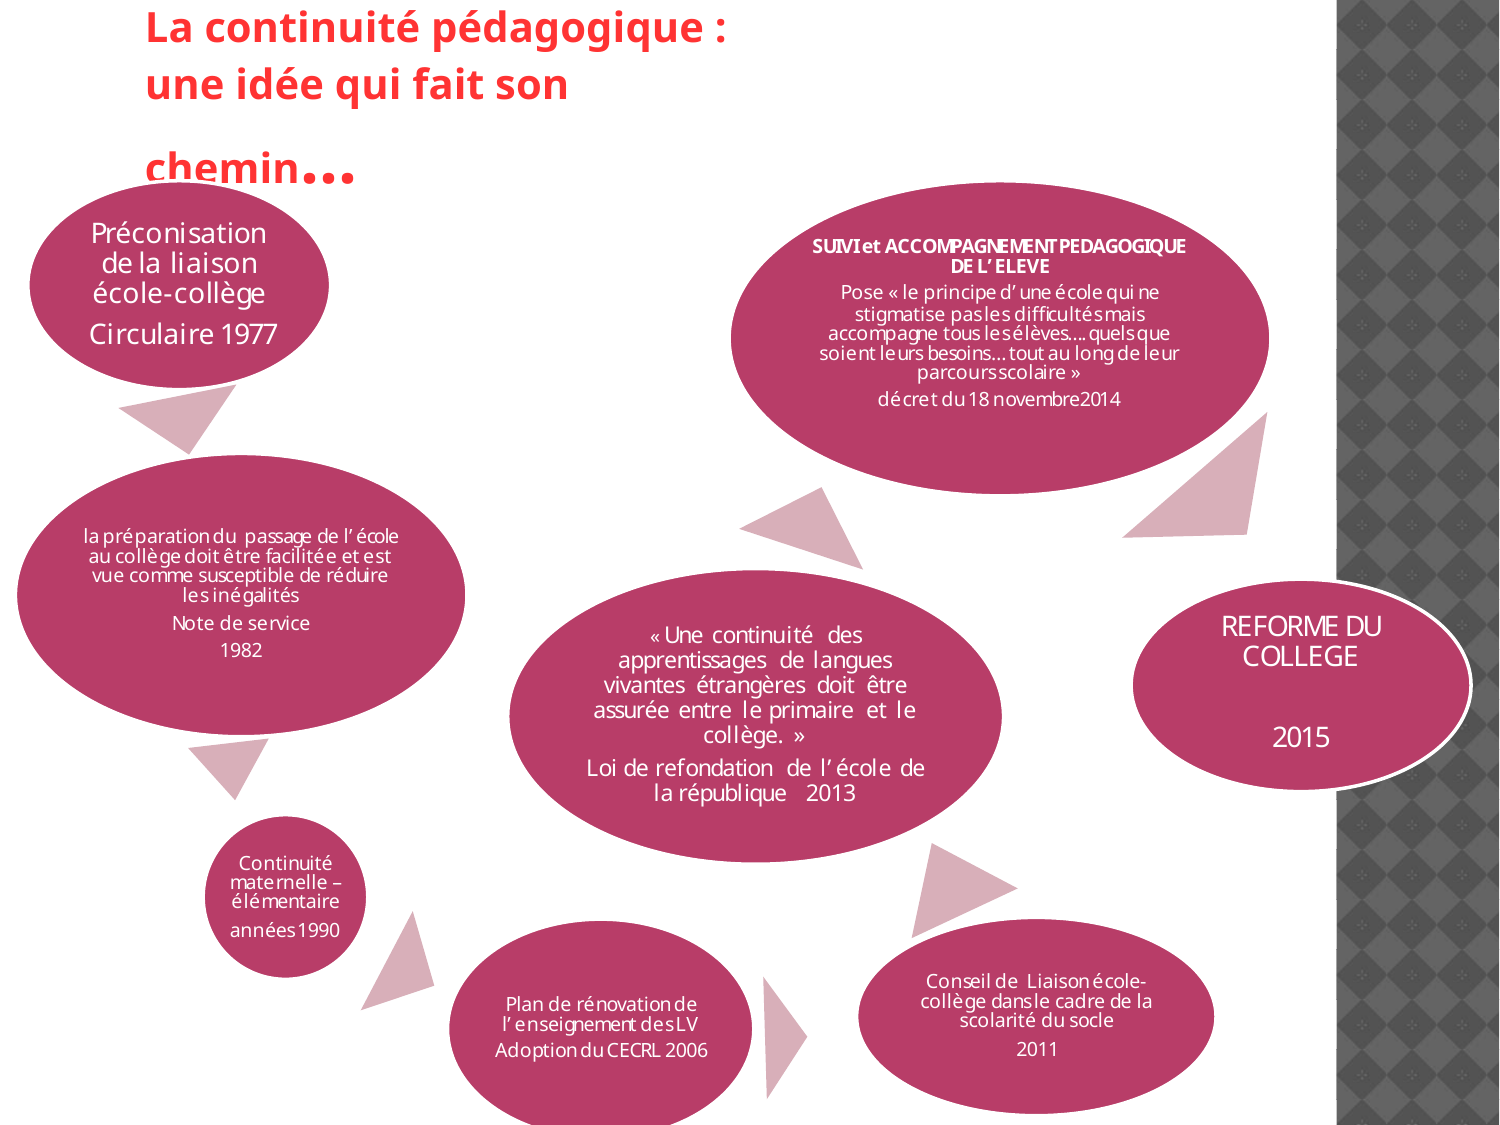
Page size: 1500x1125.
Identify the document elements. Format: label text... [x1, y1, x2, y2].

picture [11, 0, 1500, 1125]
text_box La continuité pédagogique : une idée qui fait son chemin… [144, 35, 792, 166]
